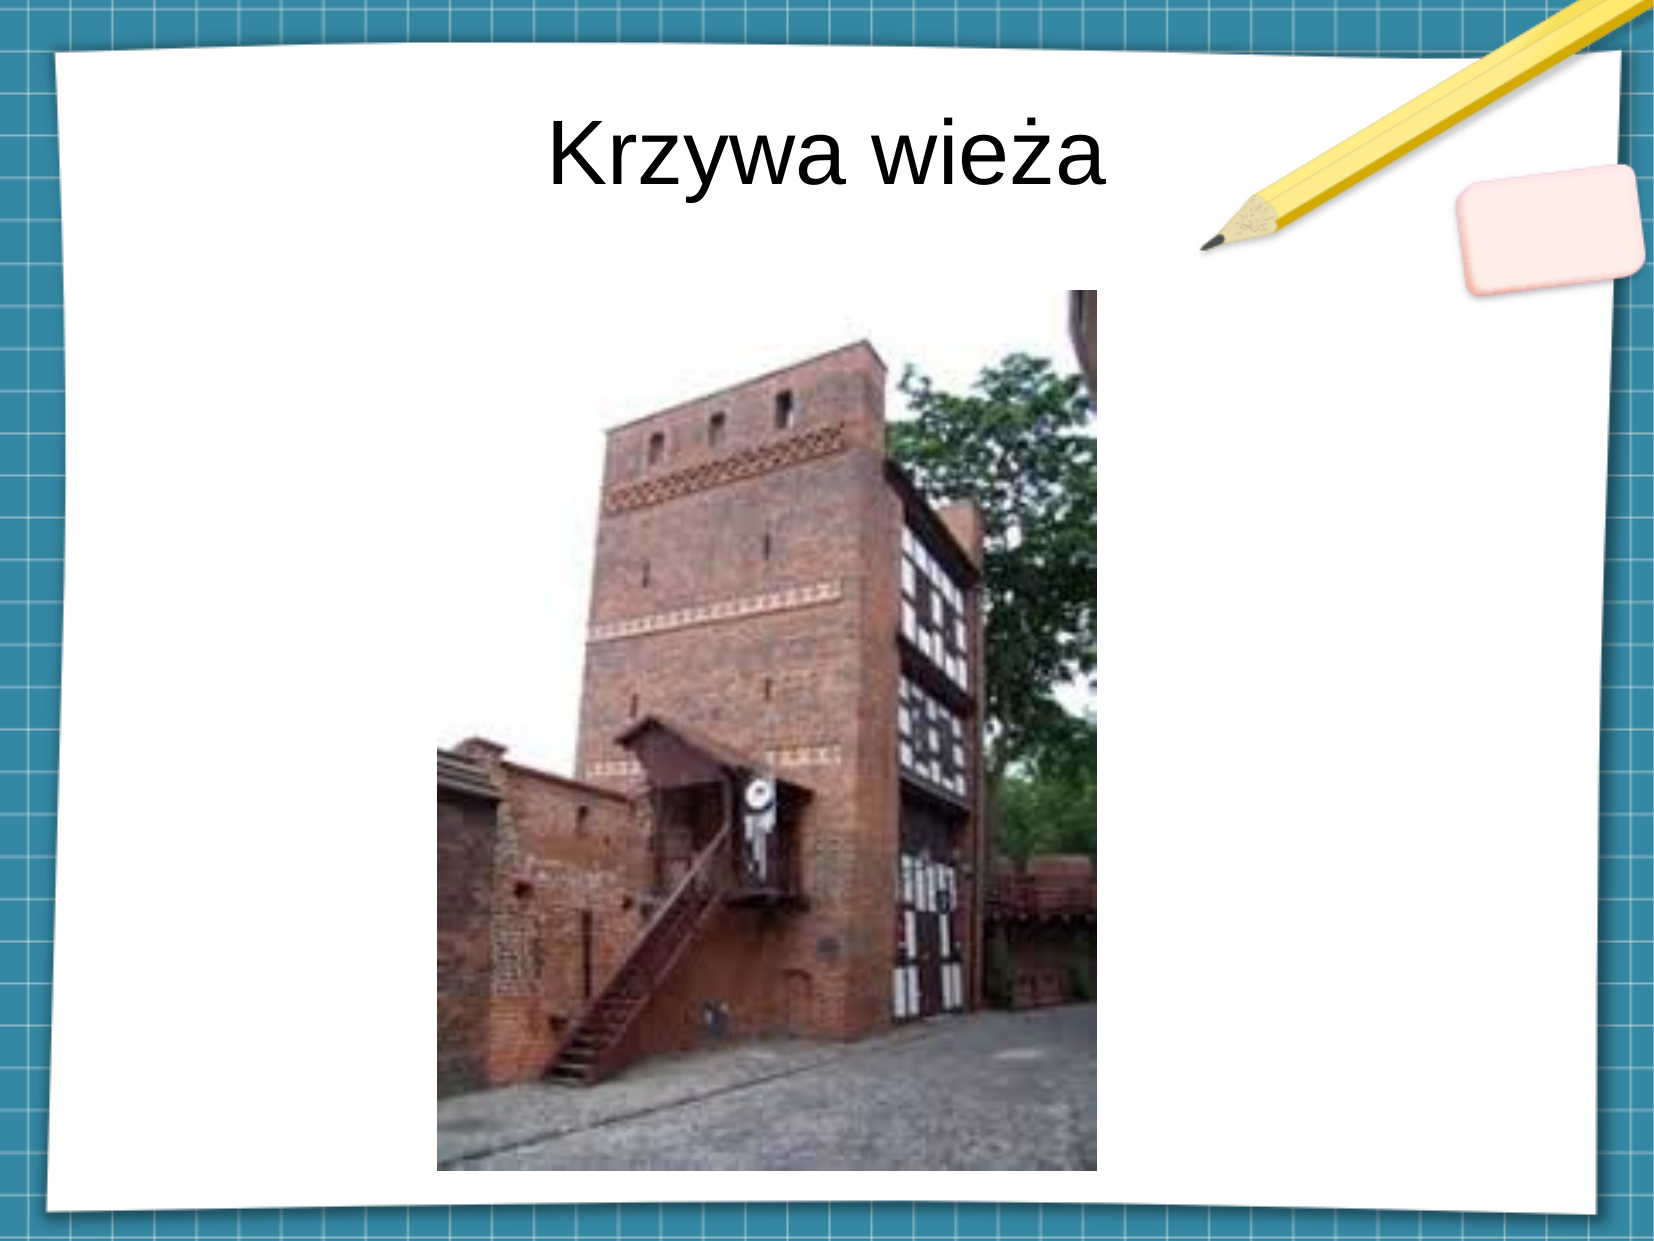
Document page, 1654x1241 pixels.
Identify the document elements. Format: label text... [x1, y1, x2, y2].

title Krzywa wieża [82, 49, 1571, 257]
picture [0, 0, 1654, 1241]
